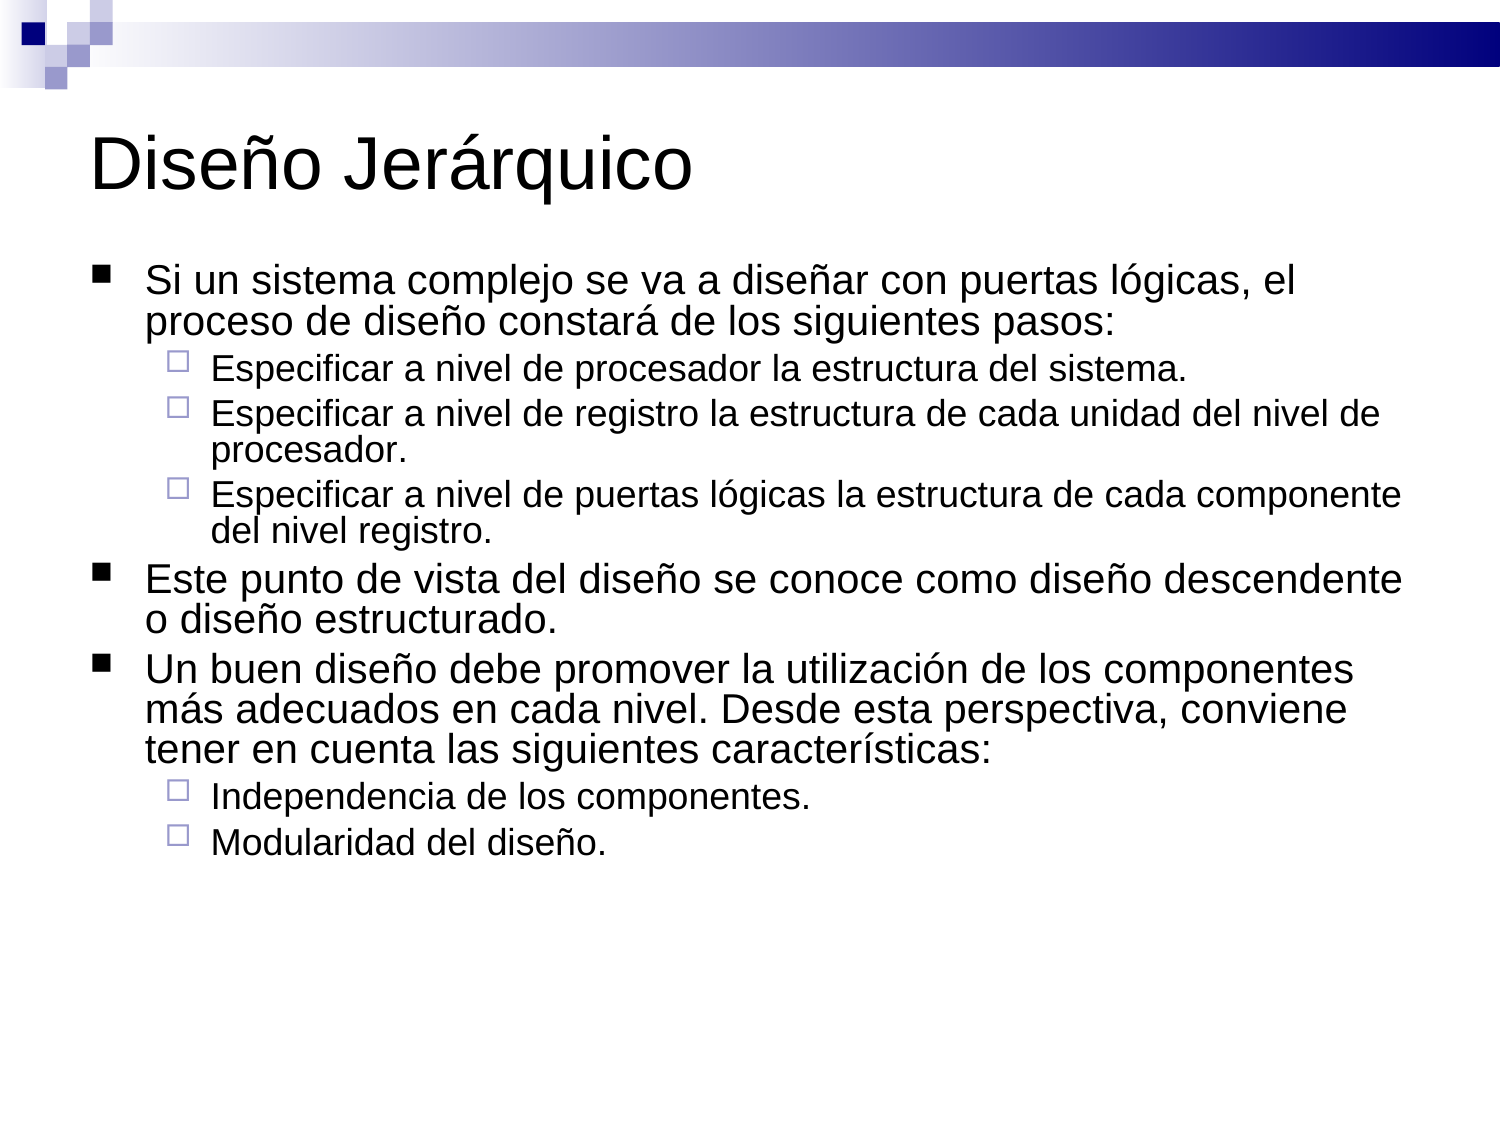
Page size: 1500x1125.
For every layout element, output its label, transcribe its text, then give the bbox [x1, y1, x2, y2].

title Diseño Jerárquico [75, 74, 1426, 244]
list Si un sistema complejo se va a diseñar con puertas lógicas, el proceso de diseño constará de los siguientes pasos: Especificar a nivel de procesador la estructura del sistema. Especificar a nivel de registro la estructura de cada unidad del nivel de procesador. Especificar a nivel de puertas lógicas la estructura de cada componente del nivel registro. Este punto de vista del diseño se conoce como diseño descendente o diseño estructurado. Un buen diseño debe promover la utilización de los componentes más adecuados en cada nivel. Desde esta perspectiva, conviene tener en cuenta las siguientes características: Independencia de los componentes. Modularidad del diseño. [75, 255, 1426, 963]
